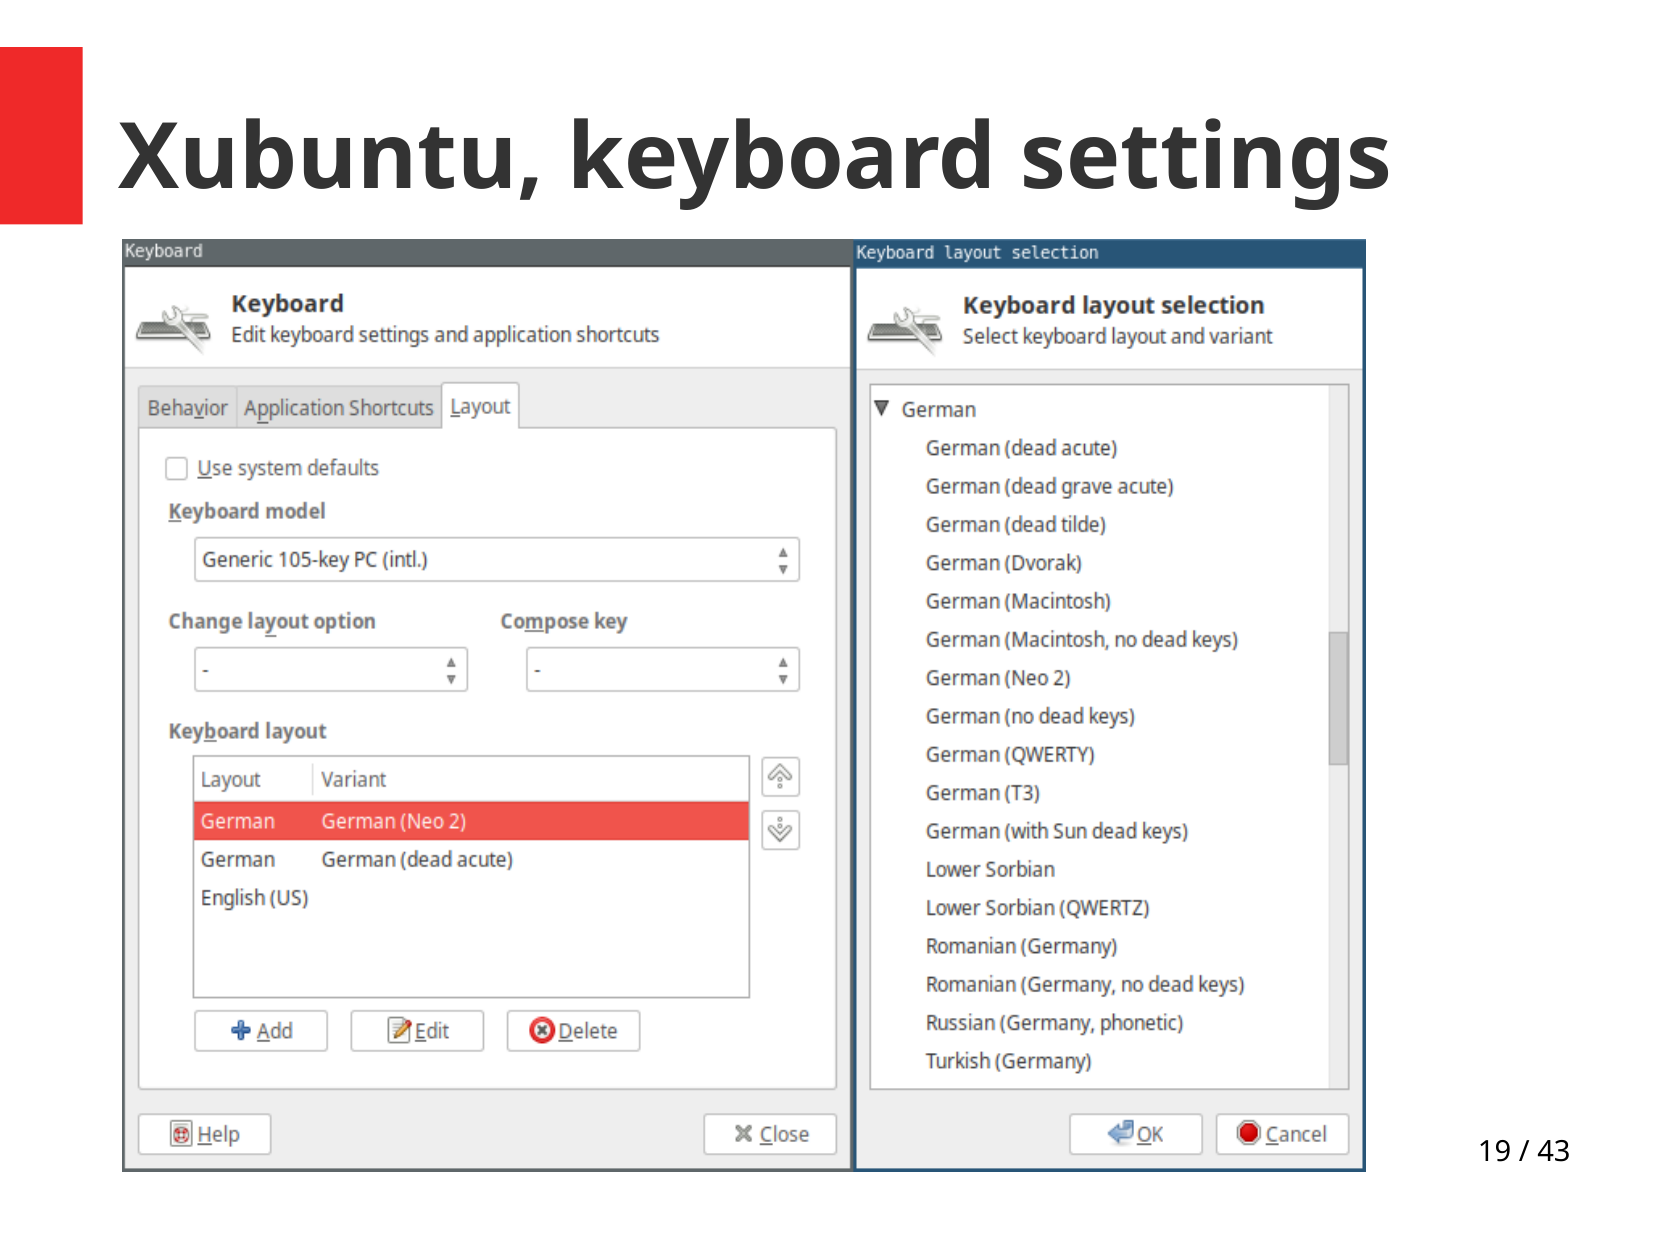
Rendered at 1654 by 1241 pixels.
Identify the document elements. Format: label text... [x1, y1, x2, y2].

title Xubuntu, keyboard settings [118, 49, 1571, 257]
picture [122, 239, 1366, 1173]
